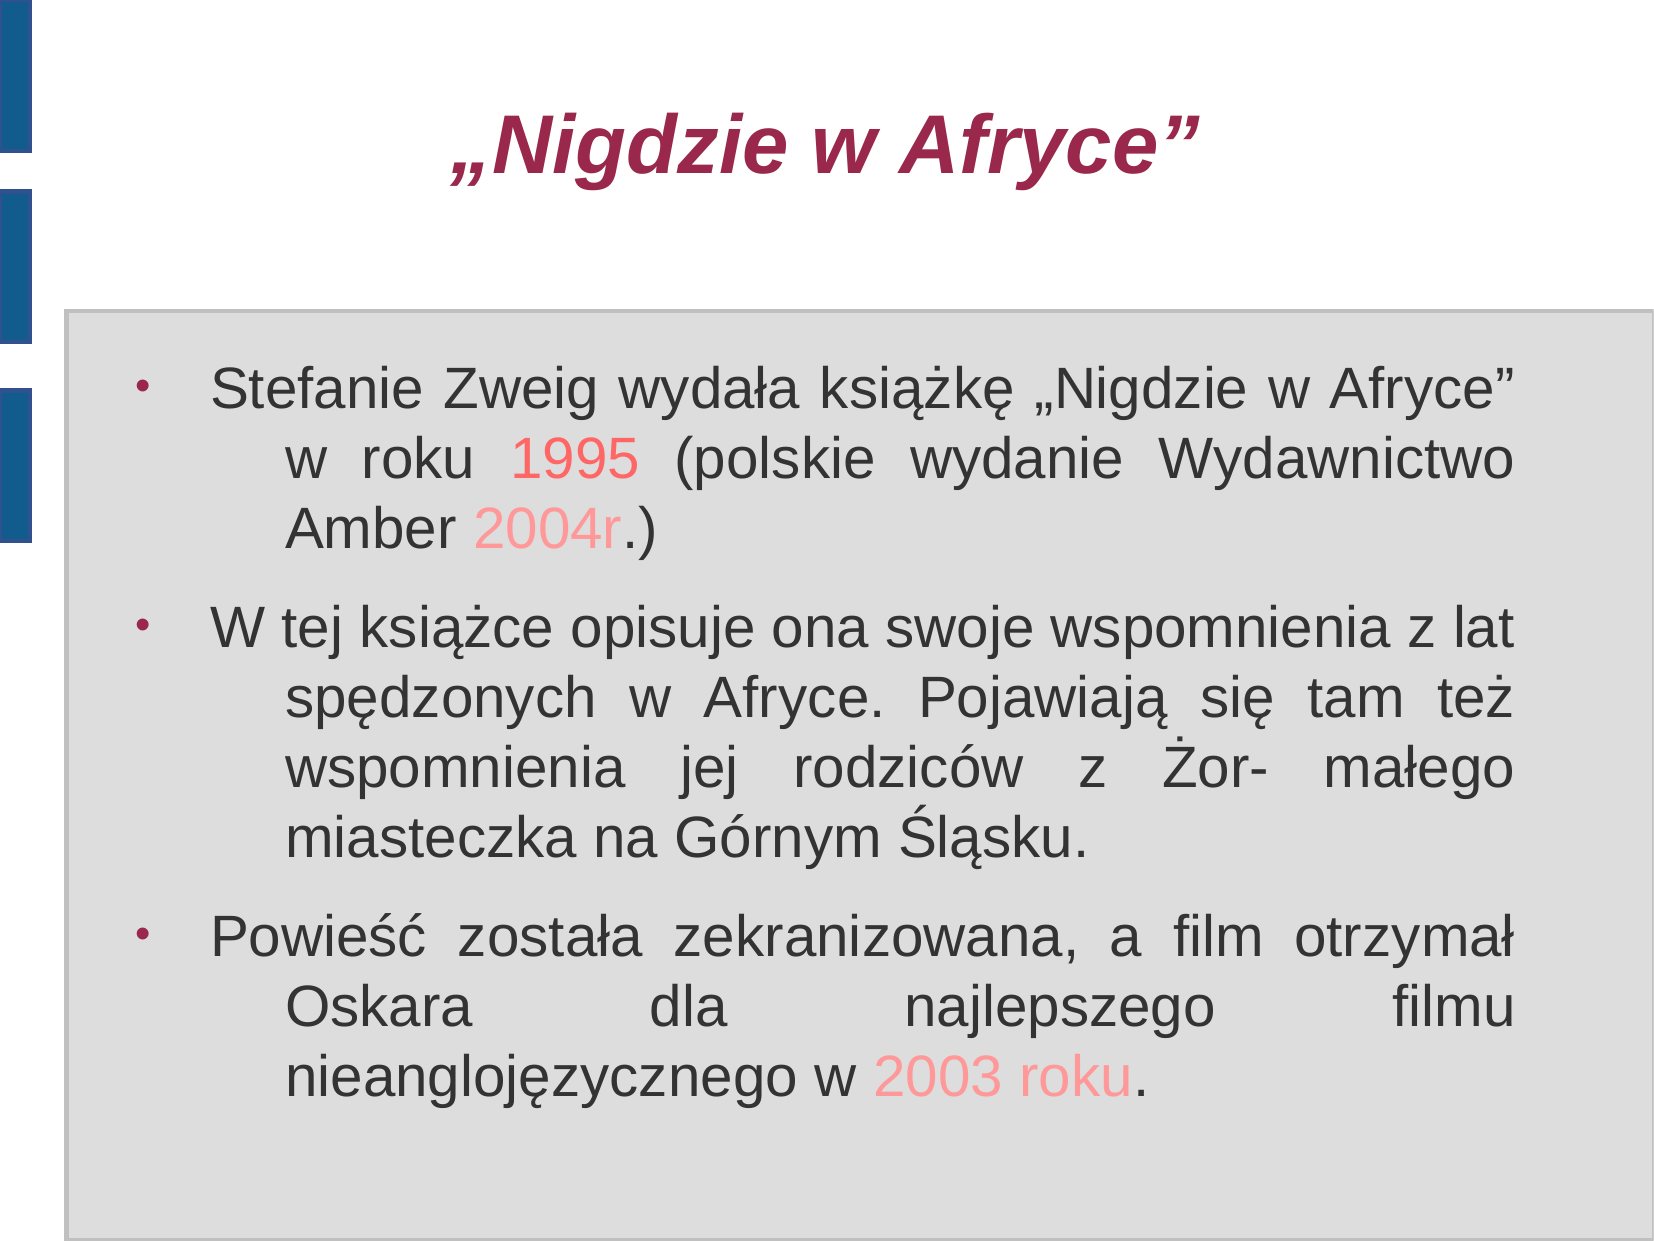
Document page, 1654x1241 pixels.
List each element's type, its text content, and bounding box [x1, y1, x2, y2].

title „Nigdzie w Afryce” [120, 36, 1532, 244]
list Stefanie Zweig wydała książkę „Nigdzie w Afryce” w roku 1995 (polskie wydanie Wydawnictwo Amber 2004r.) W tej książce opisuje ona swoje wspomnienia z lat spędzonych w Afryce. Pojawiają się tam też wspomnienia jej rodziców z Żor- małego miasteczka na Górnym Śląsku. Powieść została zekranizowana, a film otrzymał Oskara dla najlepszego filmu nieanglojęzycznego w 2003 roku. [135, 350, 1517, 1132]
